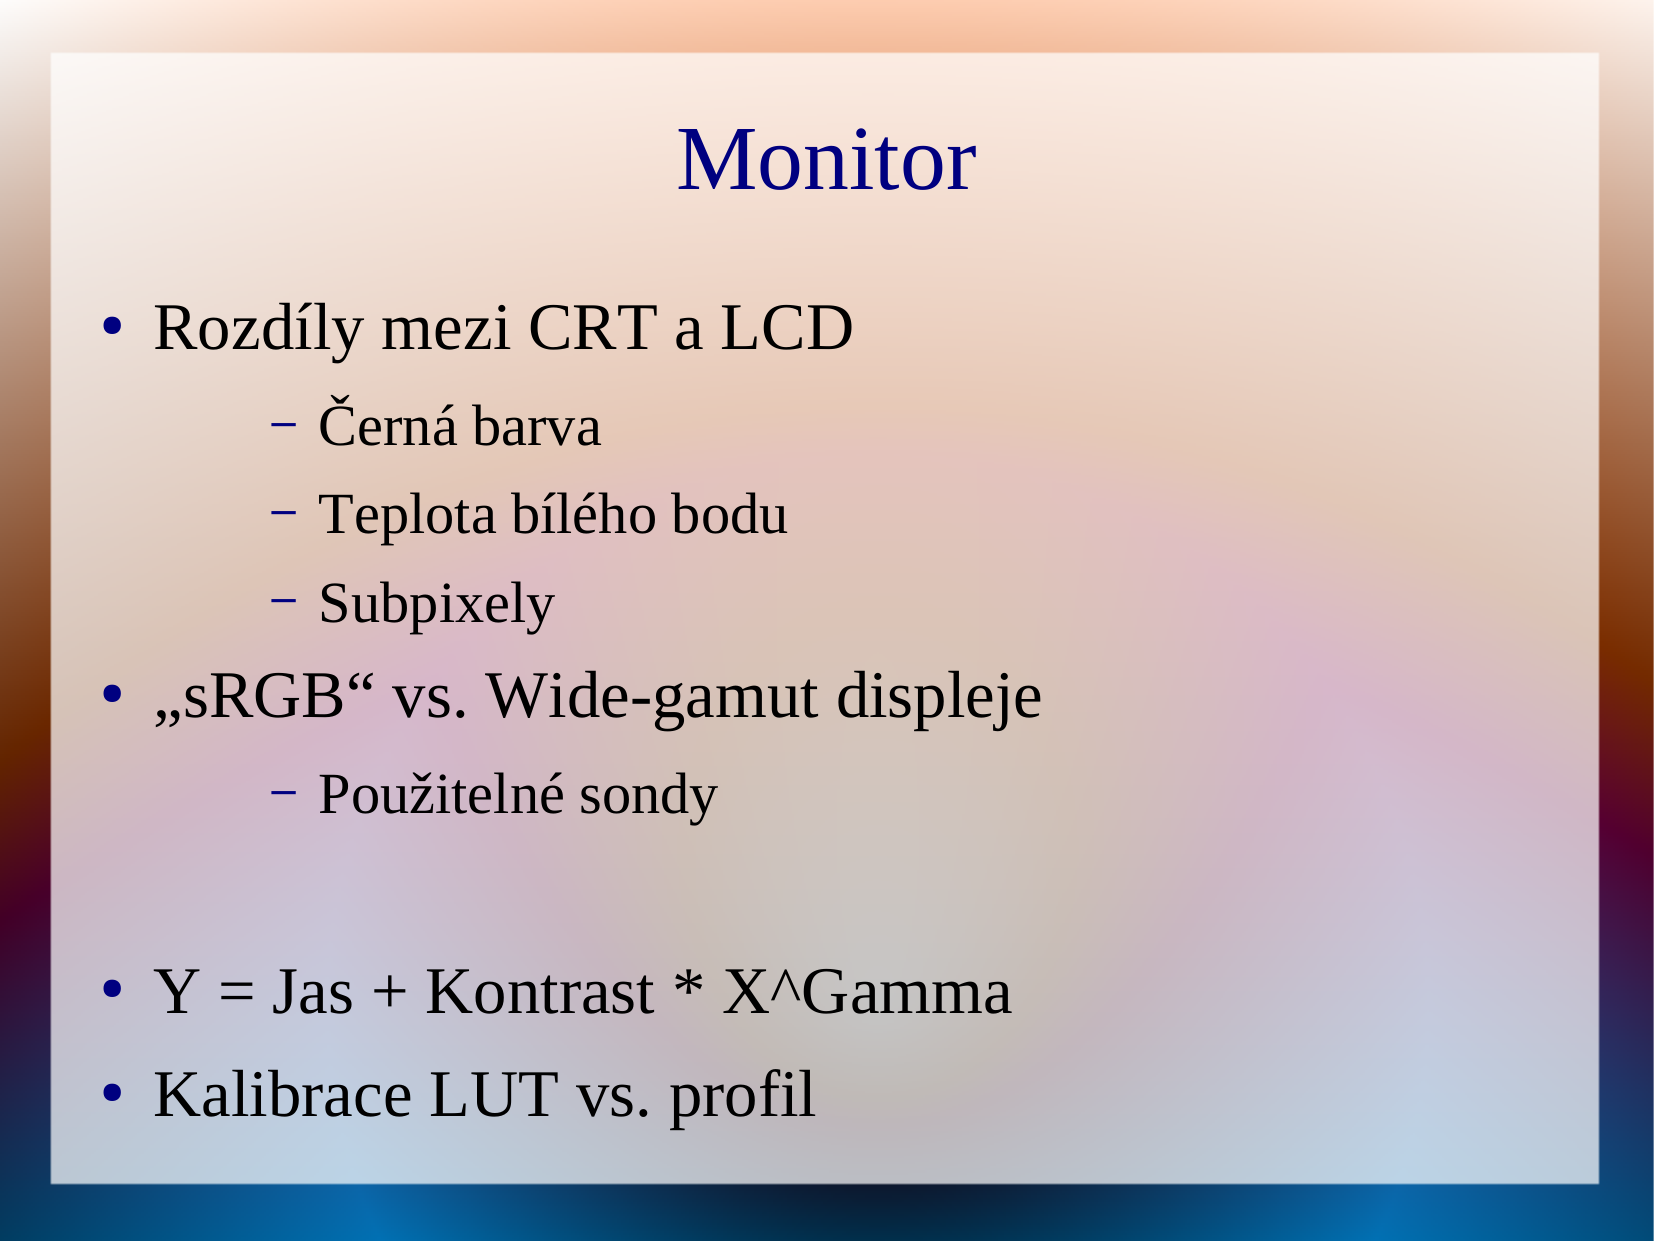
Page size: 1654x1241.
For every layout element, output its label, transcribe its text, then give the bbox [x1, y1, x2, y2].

picture [0, 0, 1654, 1241]
title Monitor [82, 55, 1571, 263]
list Rozdíly mezi CRT a LCD Černá barva Teplota bílého bodu Subpixely „sRGB“ vs. Wide-gamut displeje Použitelné sondy Y = Jas + Kontrast * X^Gamma Kalibrace LUT vs. profil [82, 290, 1571, 1132]
